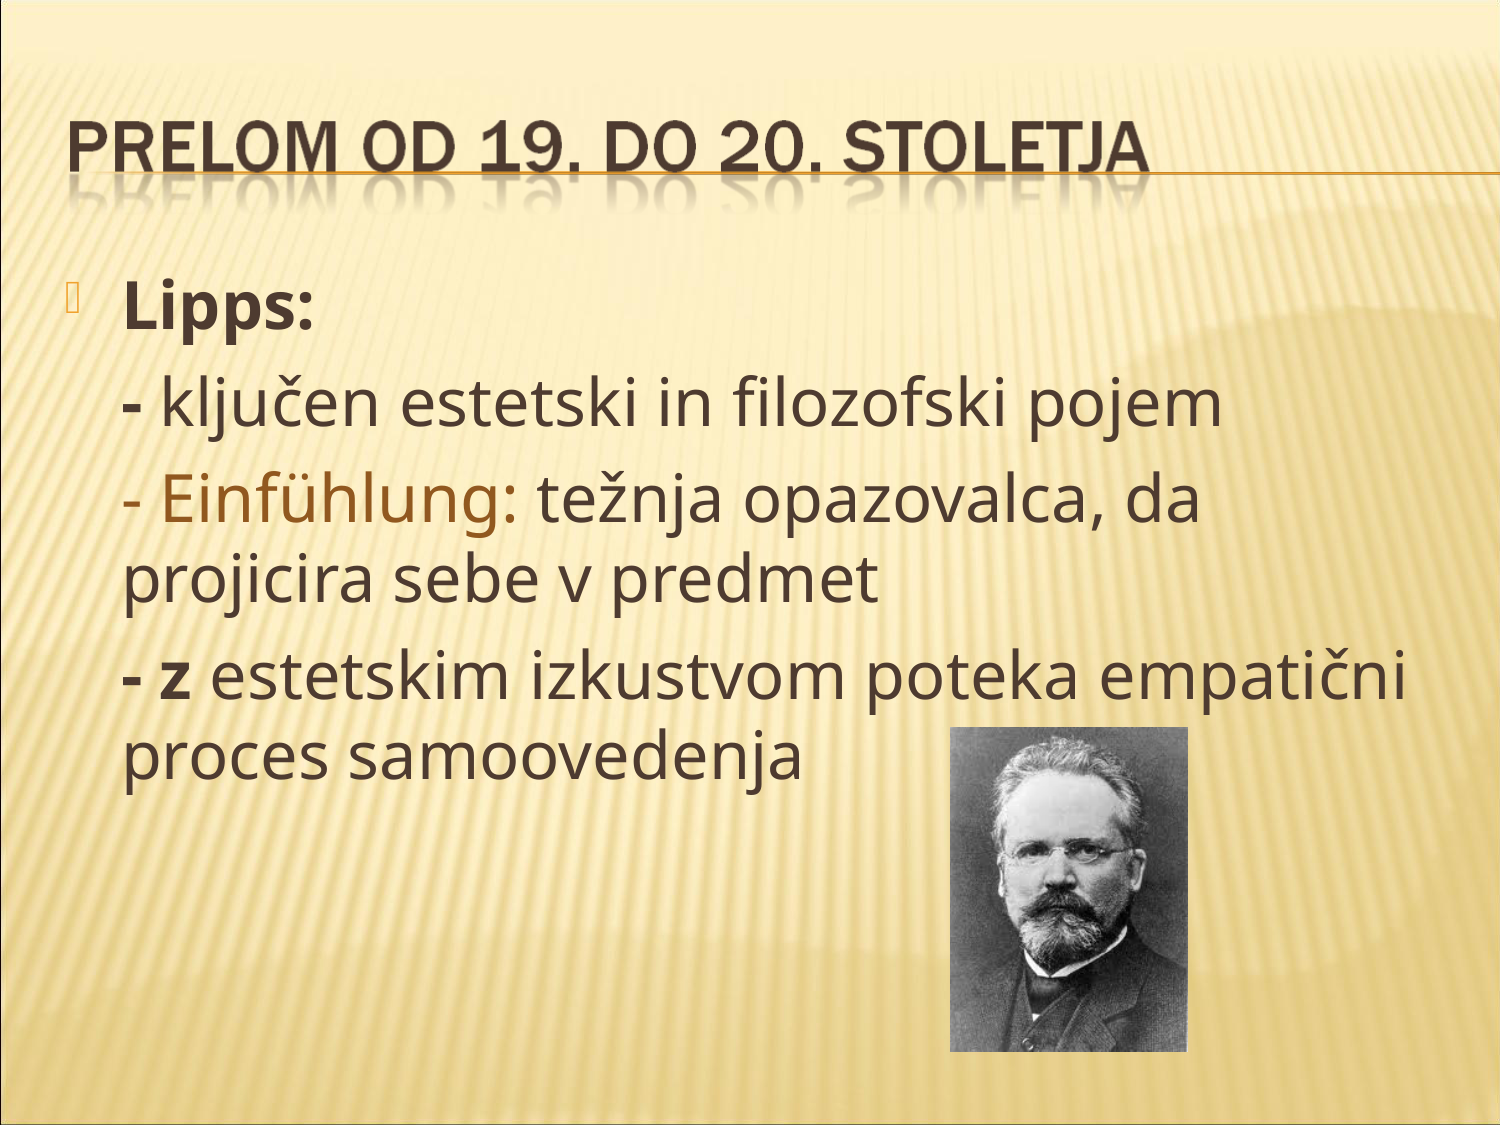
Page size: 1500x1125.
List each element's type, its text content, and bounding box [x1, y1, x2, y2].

picture [0, 0, 1500, 1125]
list Lipps: - ključen estetski in filozofski pojem - Einfühlung: težnja opazovalca, da projicira sebe v predmet - z estetskim izkustvom poteka empatični proces samoovedenja [50, 254, 1476, 998]
text_box [16, 73, 1477, 264]
